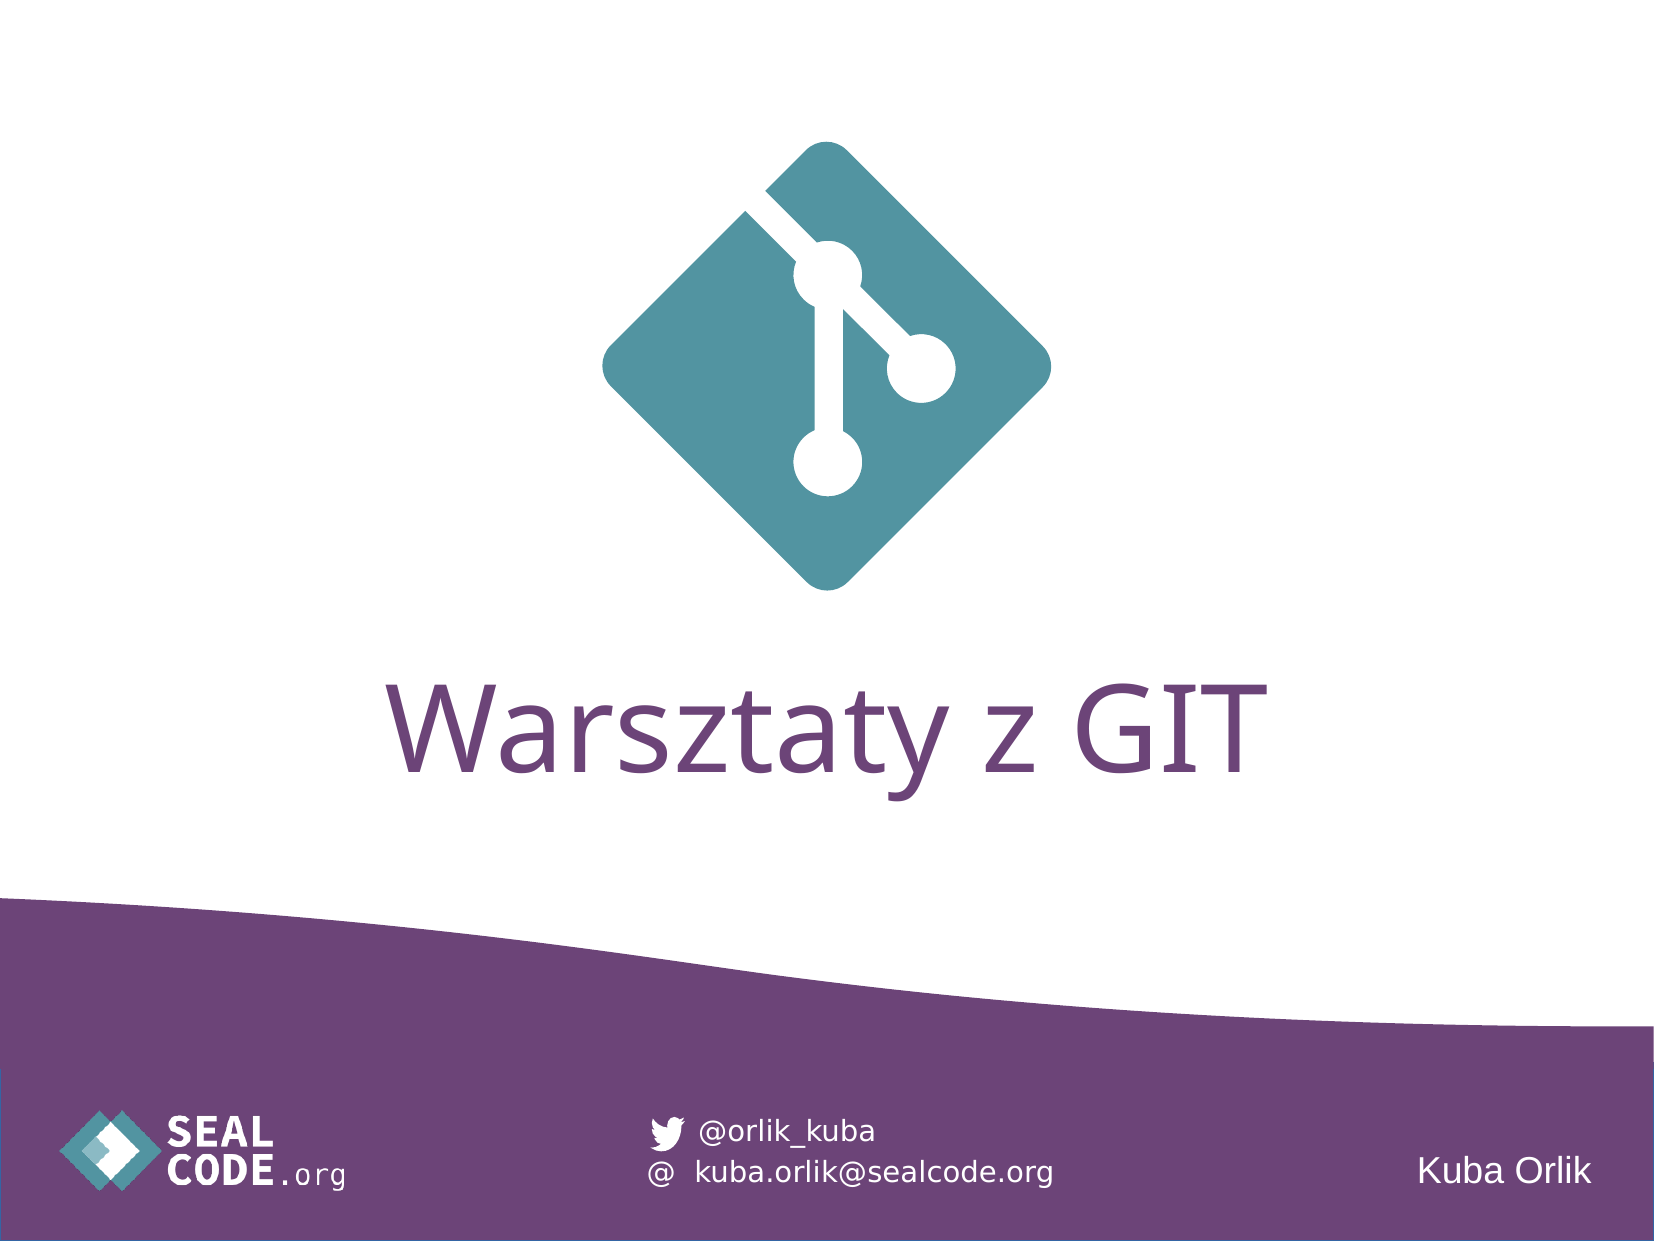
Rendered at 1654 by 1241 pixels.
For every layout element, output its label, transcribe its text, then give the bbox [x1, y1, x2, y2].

picture [602, 141, 1052, 591]
picture [59, 1110, 344, 1191]
title Warsztaty z GIT [82, 543, 1571, 907]
